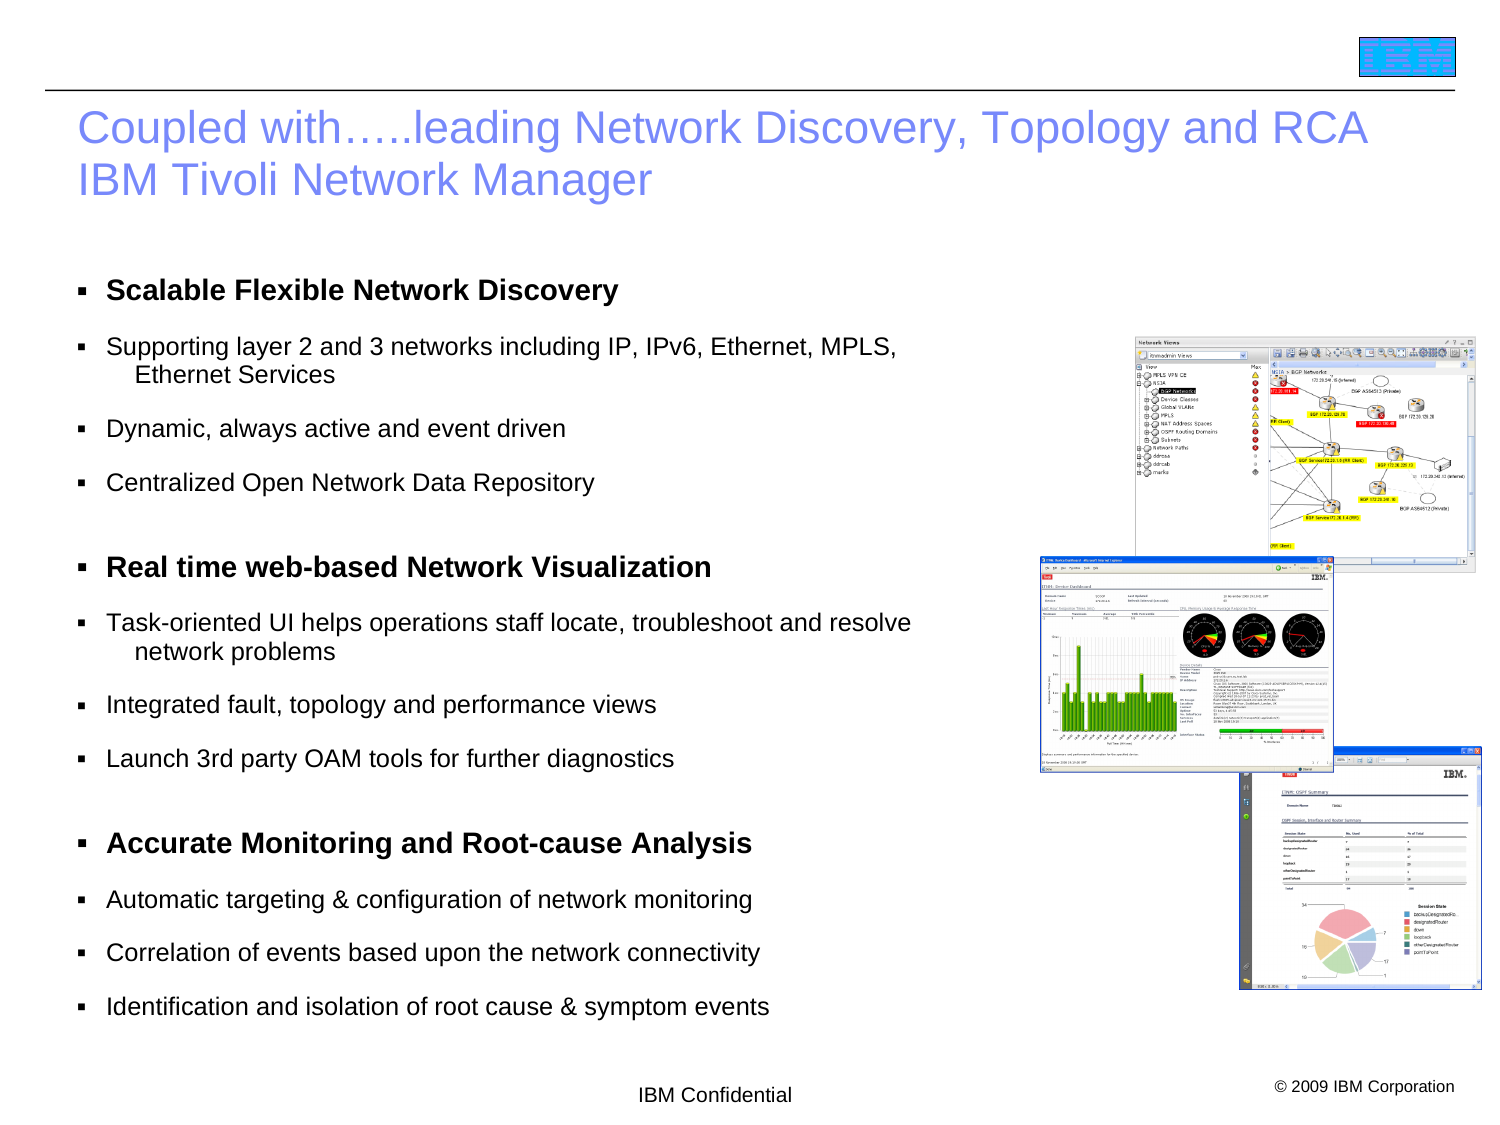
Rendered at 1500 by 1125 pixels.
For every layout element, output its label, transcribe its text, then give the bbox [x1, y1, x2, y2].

title Coupled with…..leading Network Discovery, Topology and RCA IBM Tivoli Network Manager [62, 94, 1448, 215]
picture [1040, 336, 1482, 990]
list Scalable Flexible Network Discovery Supporting layer 2 and 3 networks including IP, IPv6, Ethernet, MPLS, Ethernet Services Dynamic, always active and event driven Centralized Open Network Data Repository Real time web-based Network Visualization Task-oriented UI helps operations staff locate, troubleshoot and resolve network problems Integrated fault, topology and performance views Launch 3rd party OAM tools for further diagnostics Accurate Monitoring and Root-cause Analysis Automatic targeting & configuration of network monitoring Correlation of events based upon the network connectivity Identification and isolation of root cause & symptom events [62, 266, 998, 1086]
